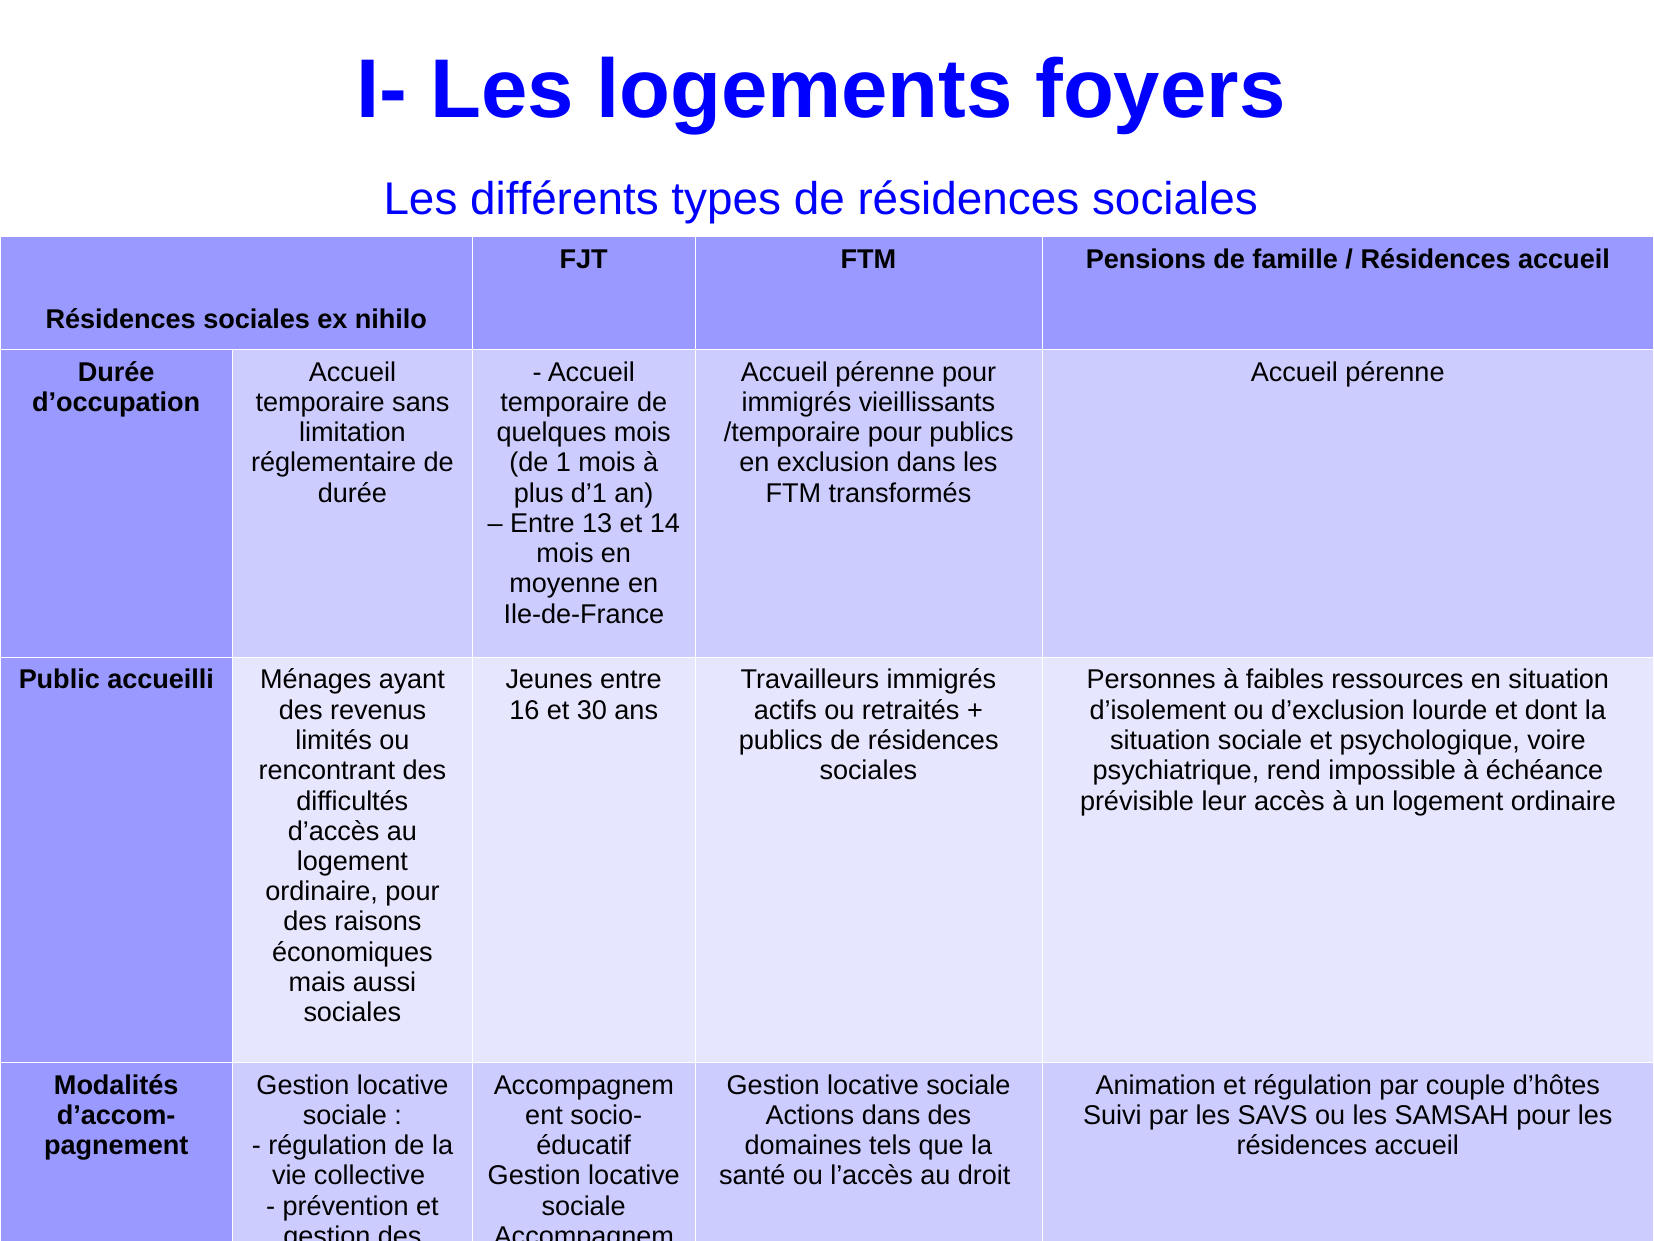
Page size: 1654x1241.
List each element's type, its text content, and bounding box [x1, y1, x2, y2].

table_cell Gestion locative sociale Actions dans des domaines tels que la santé ou l’accès au droit [696, 1063, 1042, 1241]
table_cell Accueil pérenne [1043, 350, 1653, 657]
table_cell Durée d’occupation [1, 350, 232, 657]
table_header FTM [696, 237, 1042, 349]
table_cell Accompagnement socio-éducatif Gestion locative sociale Accompagnement lié au logement [473, 1063, 695, 1241]
text_box I- Les logements foyers Les différents types de résidences sociales [78, 0, 1565, 173]
table_cell Public accueilli [1, 658, 232, 1062]
table_header FJT [473, 237, 695, 349]
table_cell Ménages ayant des revenus limités ou rencontrant des difficultés d’accès au logement ordinaire, pour des raisons économiques mais aussi sociales [233, 658, 472, 1062]
table_header Résidences sociales ex nihilo [1, 237, 472, 349]
table_cell Jeunes entre 16 et 30 ans [473, 658, 695, 1062]
table_cell Animation et régulation par couple d’hôtes Suivi par les SAVS ou les SAMSAH pour les résidences accueil [1043, 1063, 1653, 1241]
table_cell Travailleurs immigrés actifs ou retraités + publics de résidences sociales [696, 658, 1042, 1062]
table_cell Personnes à faibles ressources en situation d’isolement ou d’exclusion lourde et dont la situation sociale et psychologique, voire psychiatrique, rend impossible à échéance prévisible leur accès à un logement ordinaire [1043, 658, 1653, 1062]
table_cell Accueil pérenne pour immigrés vieillissants /temporaire pour publics en exclusion dans les FTM transformés [696, 350, 1042, 657]
table_header Pensions de famille / Résidences accueil [1043, 237, 1653, 349]
table_cell - Accueil temporaire de quelques mois (de 1 mois à plus d’1 an) – Entre 13 et 14 mois en moyenne en Ile-de-France [473, 350, 695, 657]
table_cell Modalités d’accom-pagnement [1, 1063, 232, 1241]
table_cell Accueil temporaire sans limitation réglementaire de durée [233, 350, 472, 657]
table_cell Gestion locative sociale : - régulation de la vie collective - prévention et gestion des impayés - l utte contre l’isolement - médiation vers les services extérieurs Accompagnement lié au logement (optionnel, en fonction des besoins) [233, 1063, 472, 1241]
